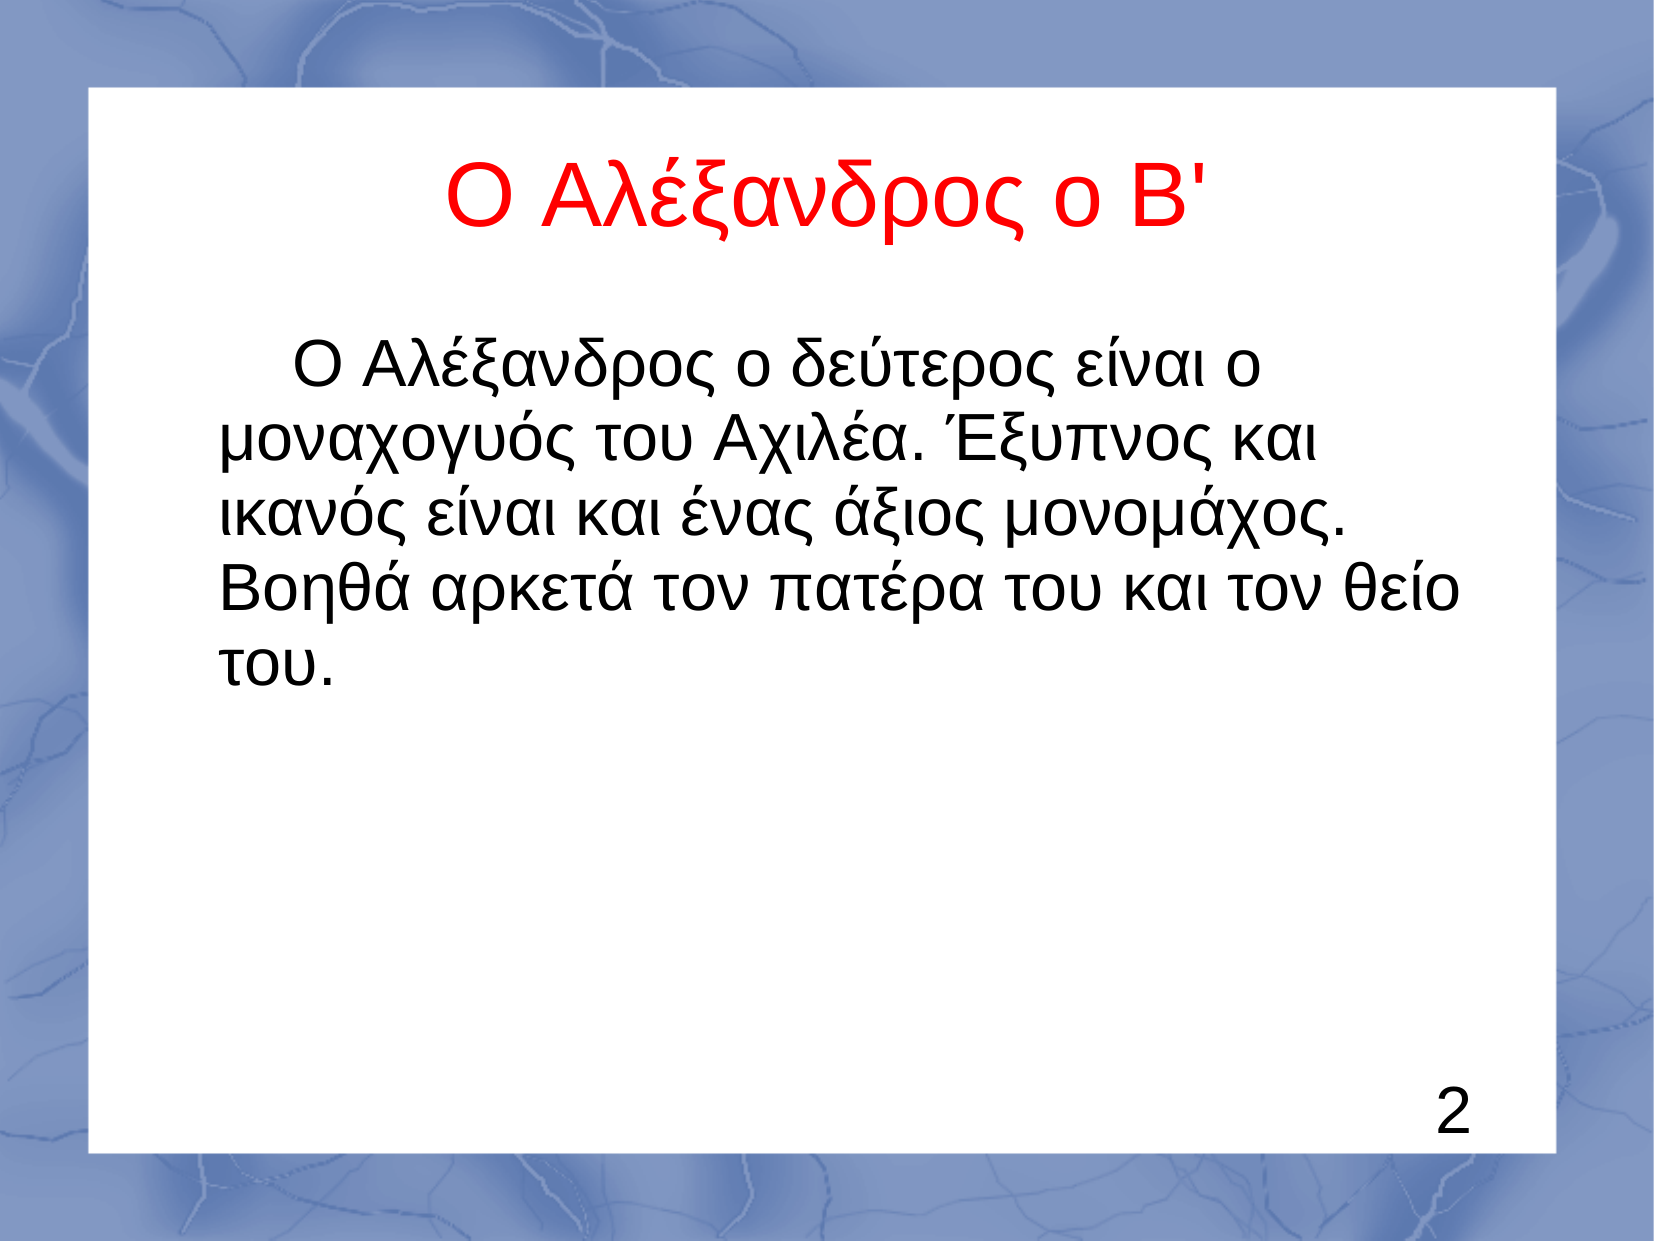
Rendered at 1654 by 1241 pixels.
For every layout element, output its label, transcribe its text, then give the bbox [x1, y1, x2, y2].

picture [0, 0, 1654, 1241]
list Ο Αλέξανδρος ο δεύτερος είναι ο μοναχογυός του Αχιλέα. Έξυπνος και ικανός είναι και ένας άξιος μονομάχος. Βοηθά αρκετά τον πατέρα του και τον θείο του. 2 [147, 325, 1506, 1149]
title Ο Αλέξανδρος ο Β' [118, 90, 1536, 298]
